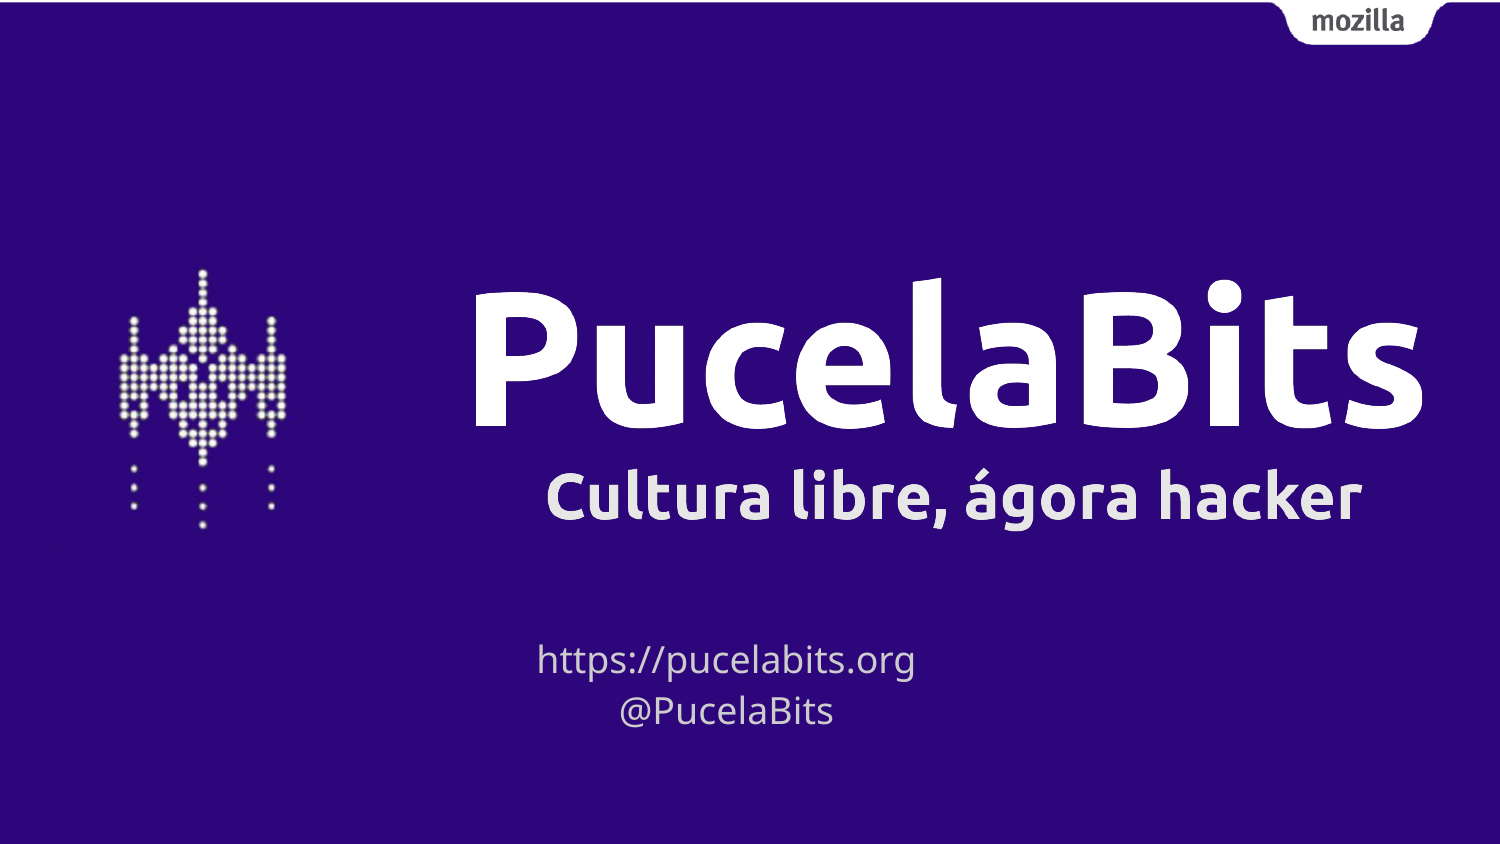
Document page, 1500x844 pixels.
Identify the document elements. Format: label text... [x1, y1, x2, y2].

picture [50, 245, 1451, 552]
text_box https://pucelabits.org @PucelaBits [283, 625, 1170, 732]
